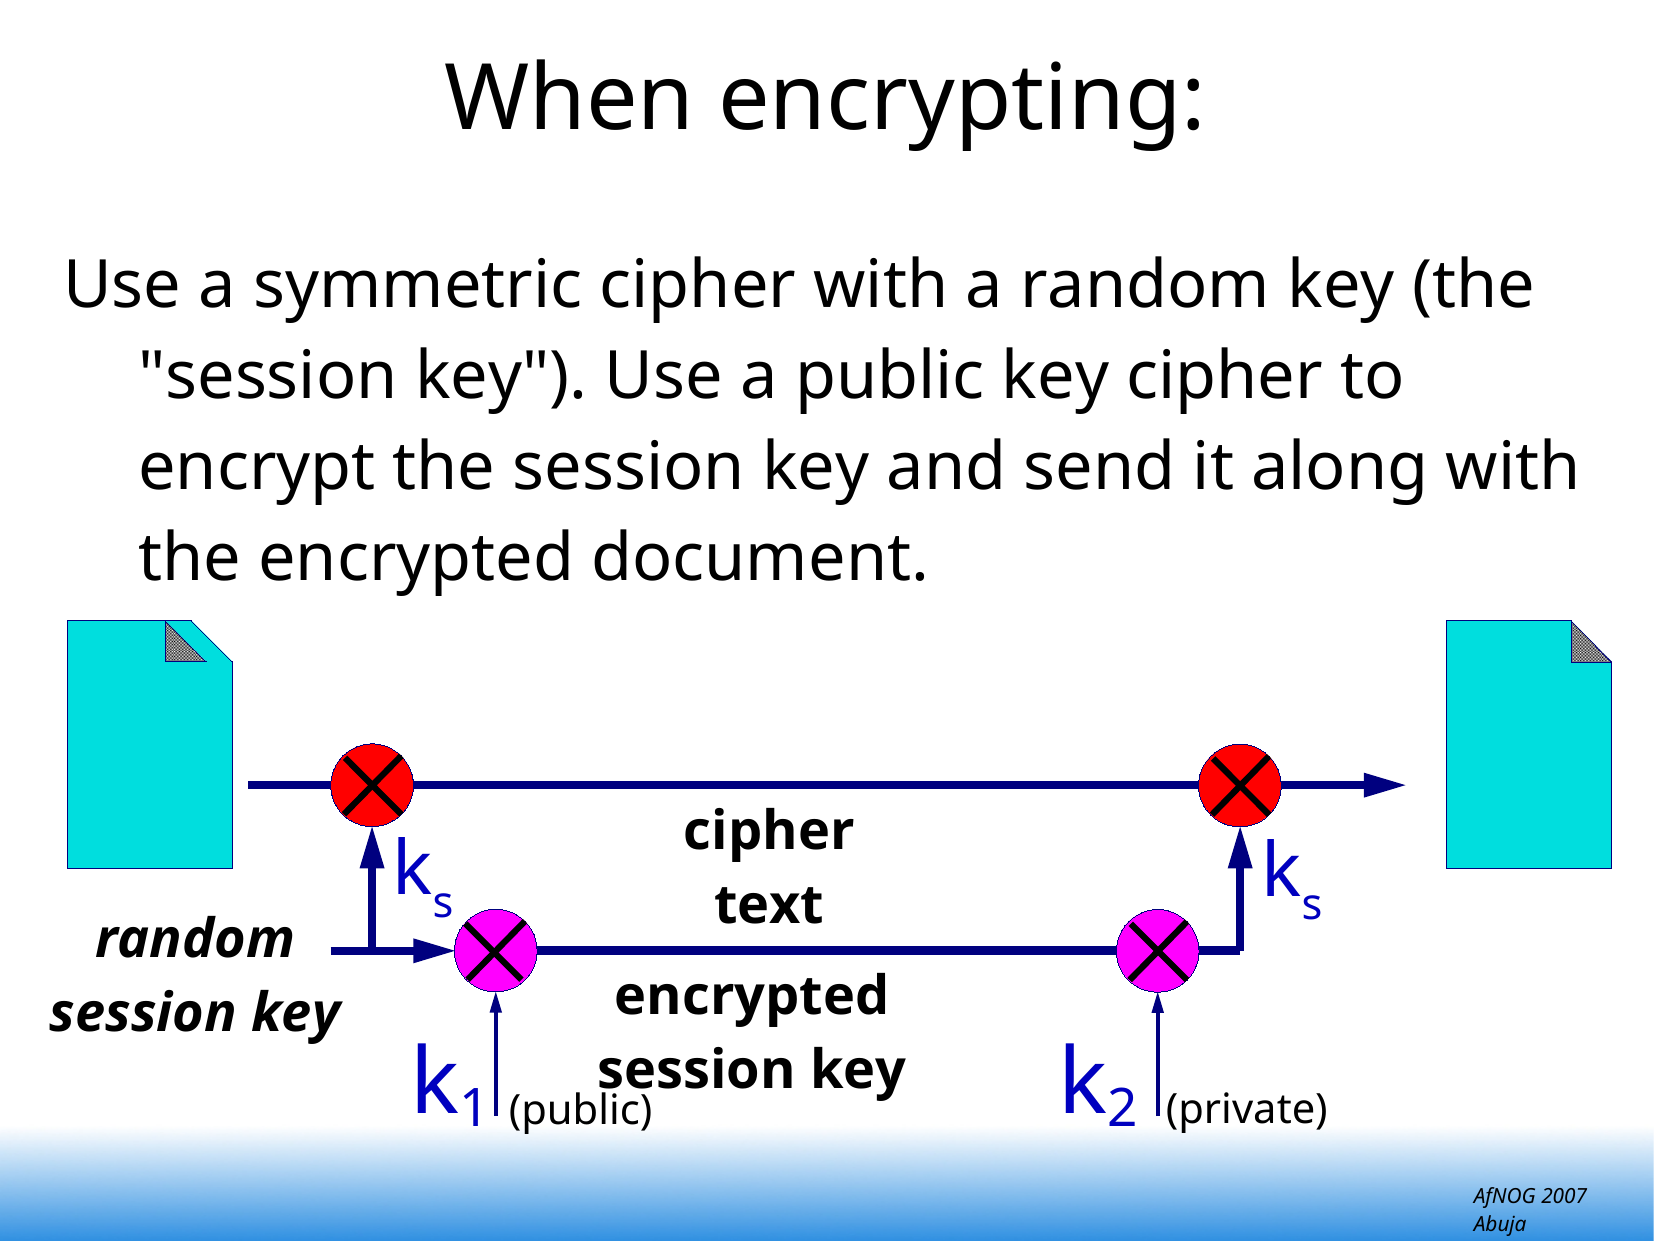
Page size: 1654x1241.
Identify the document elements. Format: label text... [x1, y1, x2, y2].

text_box k1 [410, 1015, 490, 1143]
text_box [330, 743, 399, 827]
text_box ks [1261, 816, 1323, 933]
text_box (public) [508, 1079, 653, 1137]
text_box ks [392, 814, 454, 930]
text_box random session key [49, 898, 342, 1048]
text_box [469, 924, 538, 992]
text_box [1246, 759, 1282, 812]
text_box [1116, 909, 1185, 993]
text_box k2 [1058, 1015, 1139, 1143]
text_box cipher text [683, 791, 856, 940]
text_box [1446, 620, 1612, 869]
text_box [465, 909, 522, 947]
text_box encrypted session key [597, 956, 908, 1105]
text_box [67, 620, 233, 869]
text_box [378, 758, 414, 812]
text_box [1164, 924, 1200, 977]
text_box [454, 925, 489, 982]
text_box (private) [1165, 1079, 1328, 1137]
picture [0, 1124, 1654, 1241]
title When encrypting: [393, 31, 1258, 148]
list Use a symmetric cipher with a random key (the "session key"). Use a public key cipher to encrypt the session key and send it along with the encrypted document. [63, 236, 1614, 574]
text_box [1198, 744, 1266, 827]
